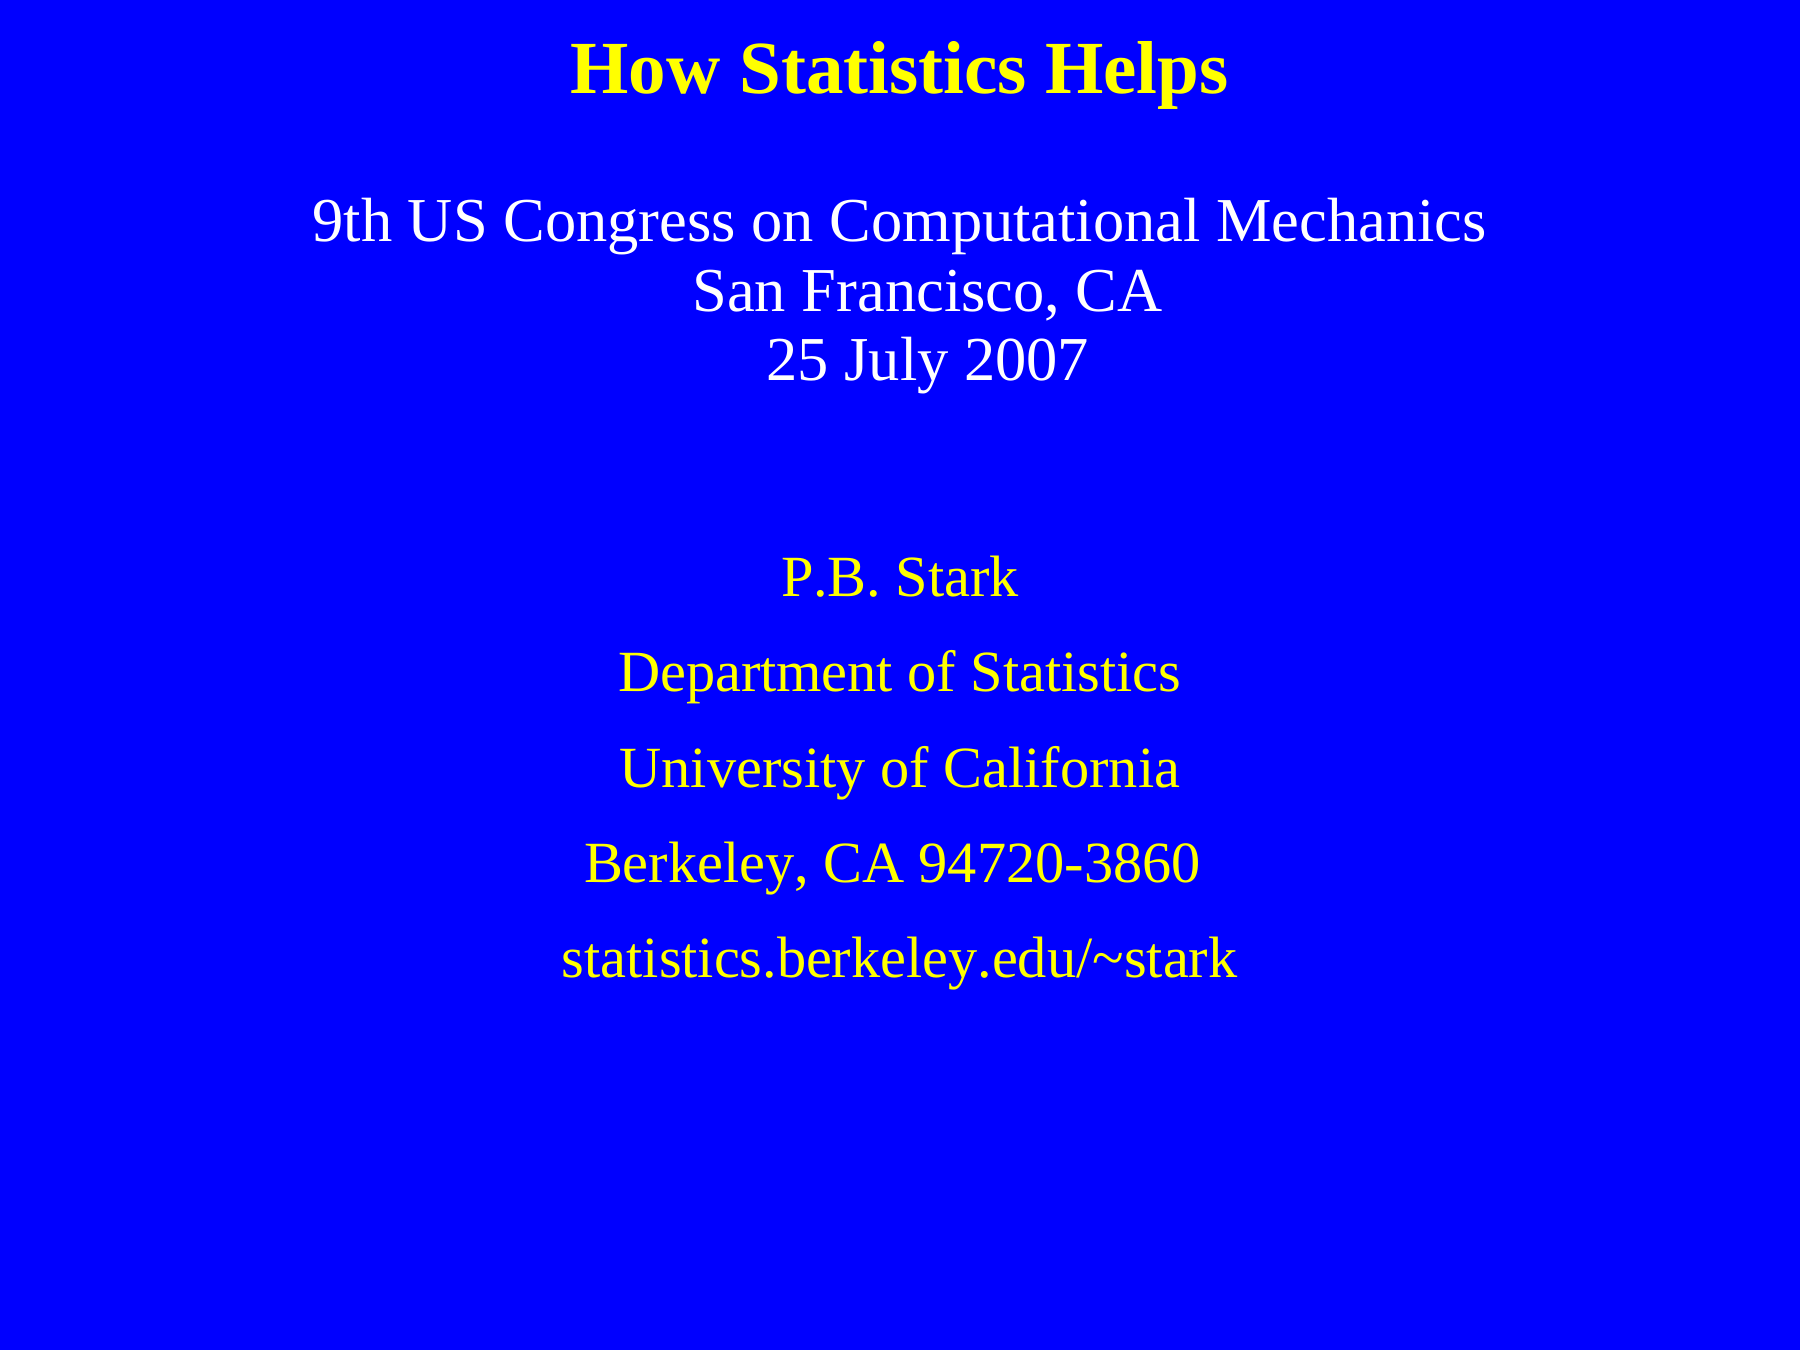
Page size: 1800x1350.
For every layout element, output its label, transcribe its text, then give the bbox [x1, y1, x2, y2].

title How Statistics Helps [0, 0, 1800, 138]
list 9th US Congress on Computational Mechanics San Francisco, CA 25 July 2007 P.B. Stark Department of Statistics University of California Berkeley, CA 94720-3860 statistics.berkeley.edu/~stark [0, 174, 1800, 1350]
